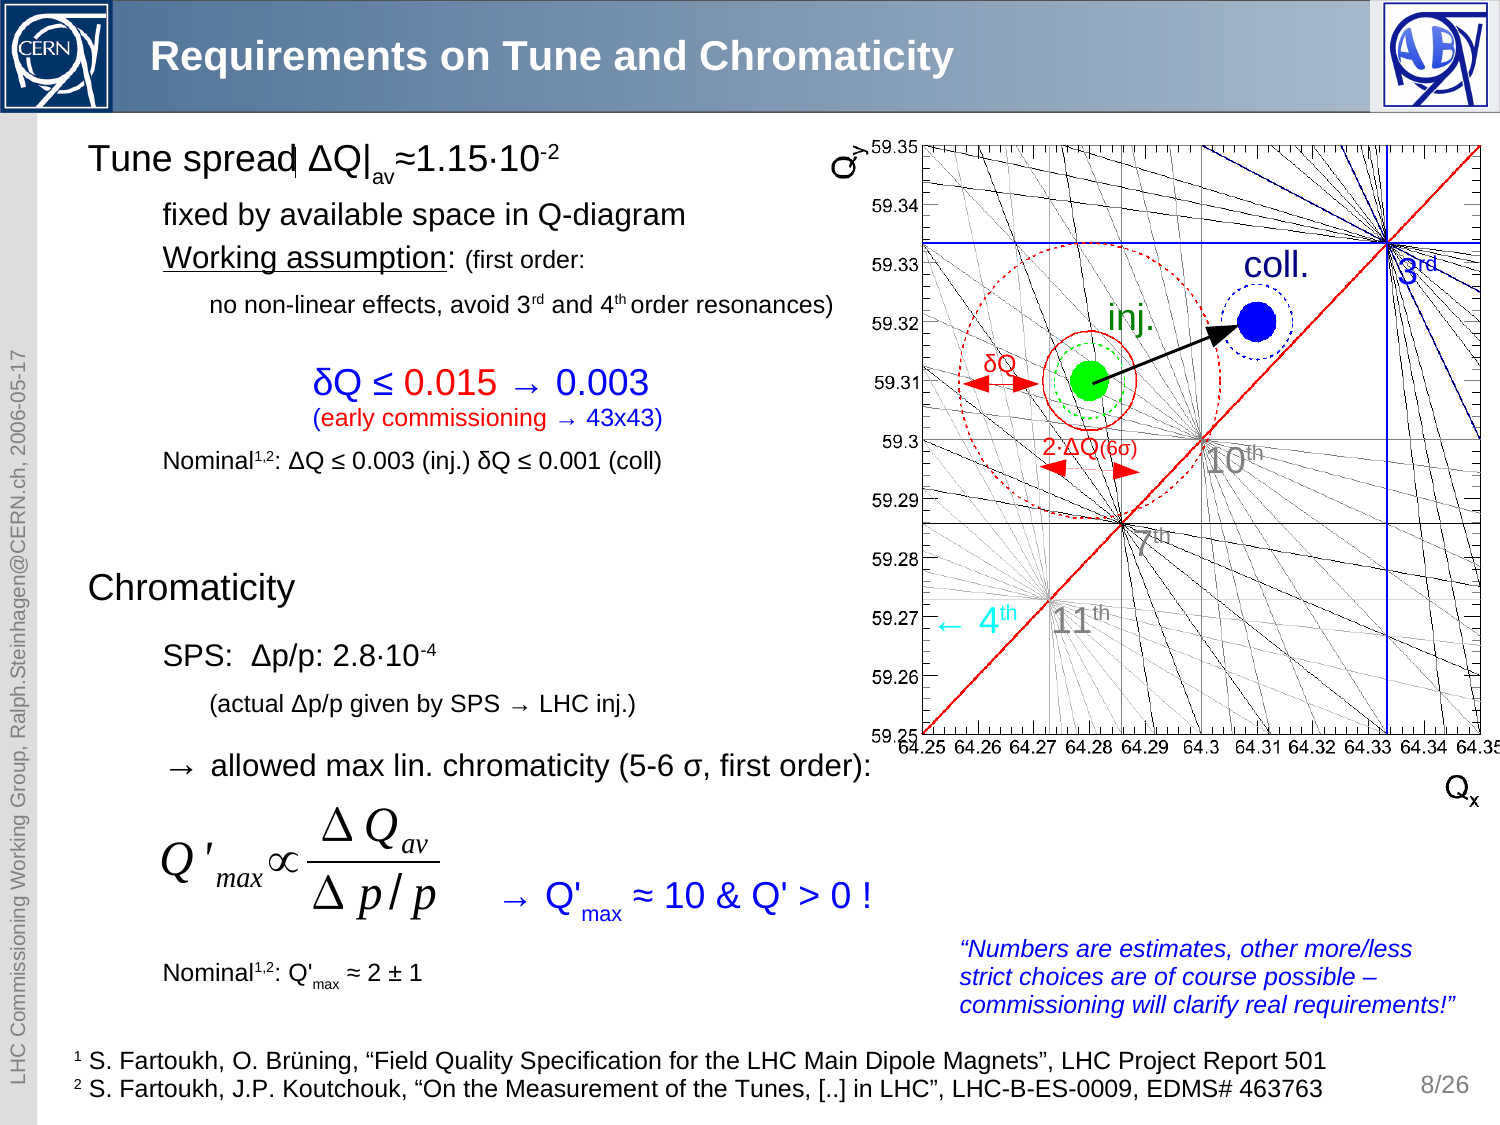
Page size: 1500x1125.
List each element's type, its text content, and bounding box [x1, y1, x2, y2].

picture [1382, 1, 1489, 108]
picture [0, 0, 113, 113]
text_box 1 S. Fartoukh, O. Brüning, “Field Quality Specification for the LHC Main Dipole Magnets”, LHC Project Report 501 2 S. Fartoukh, J.P. Koutchouk, “On the Measurement of the Tunes, [..] in LHC”, LHC-B-ES-0009, EDMS# 463763 [59, 1039, 1388, 1111]
text_box δQ [968, 342, 1032, 386]
title Requirements on Tune and Chromaticity [150, 0, 1201, 113]
text_box 10th [1204, 431, 1264, 491]
text_box coll. [1228, 236, 1326, 294]
text_box 11th [1051, 590, 1111, 650]
text_box ← 4th [944, 590, 1004, 650]
text_box “Numbers are estimates, other more/less strict choices are of course possible – commissioning will clarify real requirements!” [944, 927, 1477, 1026]
chart [147, 797, 455, 922]
text_box 3rd [1387, 242, 1447, 302]
picture [809, 131, 1500, 816]
text_box inj. [1092, 289, 1171, 347]
text_box 2∙ΔQ(6σ) [1027, 425, 1153, 469]
list Tune spread ΔQ|av≈1.15∙10-2 fixed by available space in Q-diagram Working assumption: (first order: no non-linear effects, avoid 3rd and 4th order resonances) δQ ≤ 0.015 → 0.003 (early commissioning → 43x43) Nominal1,2: ΔQ ≤ 0.003 (inj.) δQ ≤ 0.001 (coll) Chromaticity SPS: Δp/p: 2.8∙10-4 (actual Δp/p given by SPS → LHC inj.) → allowed max lin. chromaticity (5-6 σ, first order): → Q'max ≈ 10 & Q' > 0 ! Nominal1,2: Q'max ≈ 2 ± 1 [87, 137, 1438, 1059]
text_box 7th [1122, 513, 1182, 573]
